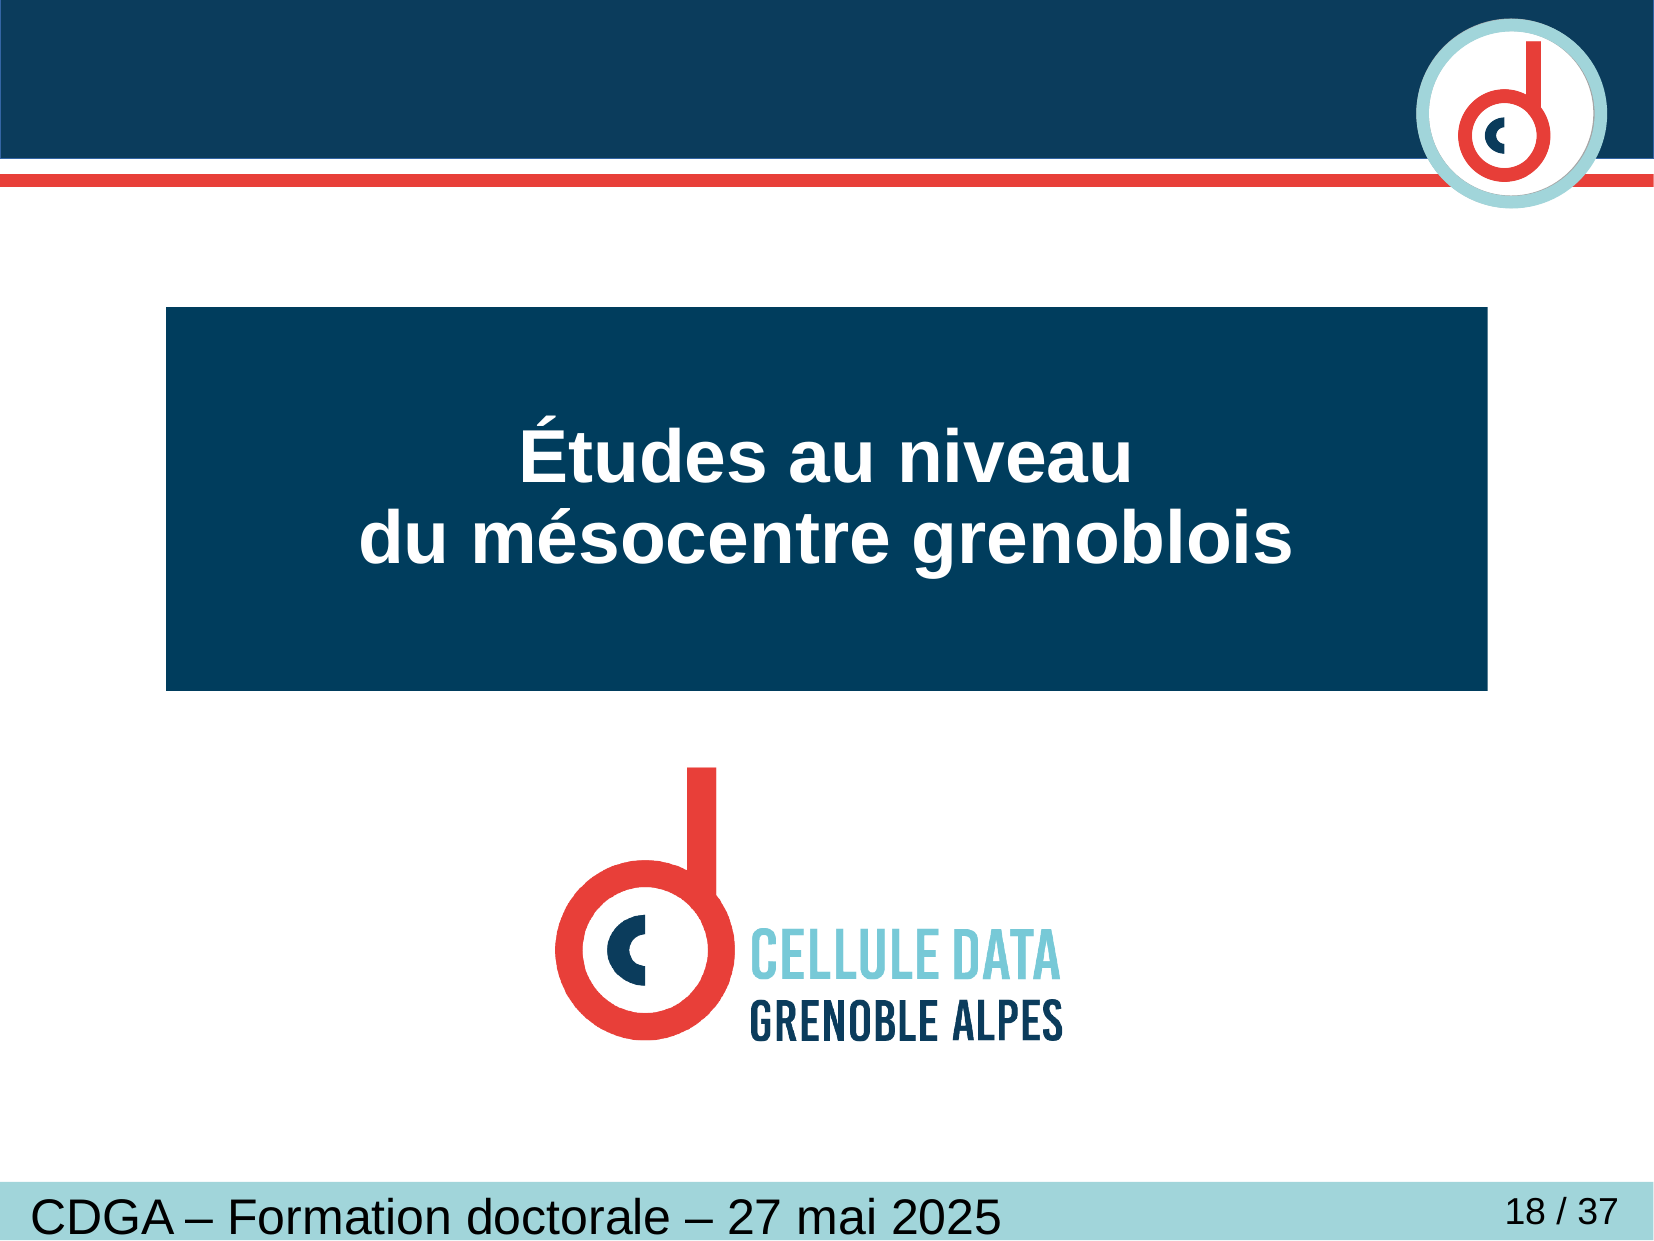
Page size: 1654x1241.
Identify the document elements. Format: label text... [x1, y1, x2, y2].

picture [555, 767, 1099, 1073]
title Études au niveau du mésocentre grenoblois [166, 307, 1488, 691]
